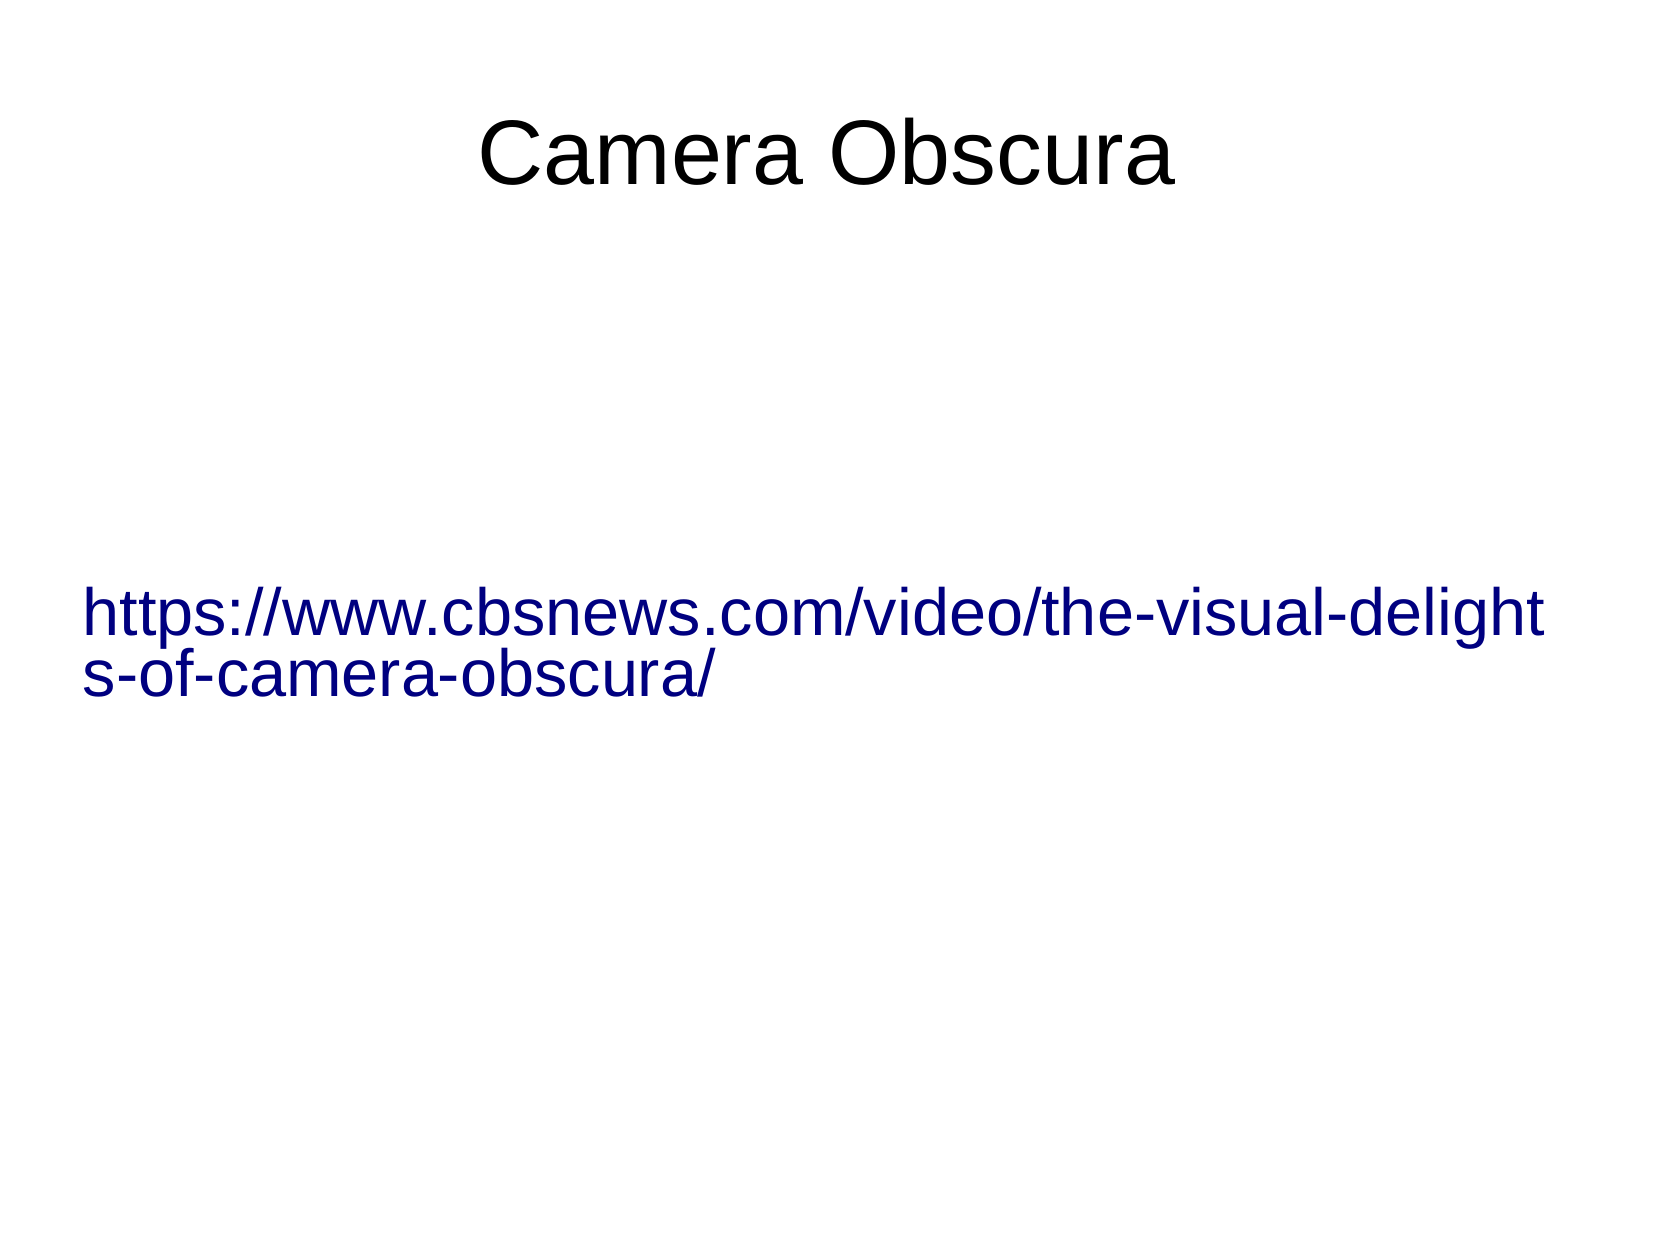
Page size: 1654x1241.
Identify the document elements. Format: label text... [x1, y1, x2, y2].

subtitle https://www.cbsnews.com/video/the-visual-delights-of-camera-obscura/ [82, 290, 1571, 1010]
title Camera Obscura [82, 49, 1571, 257]
